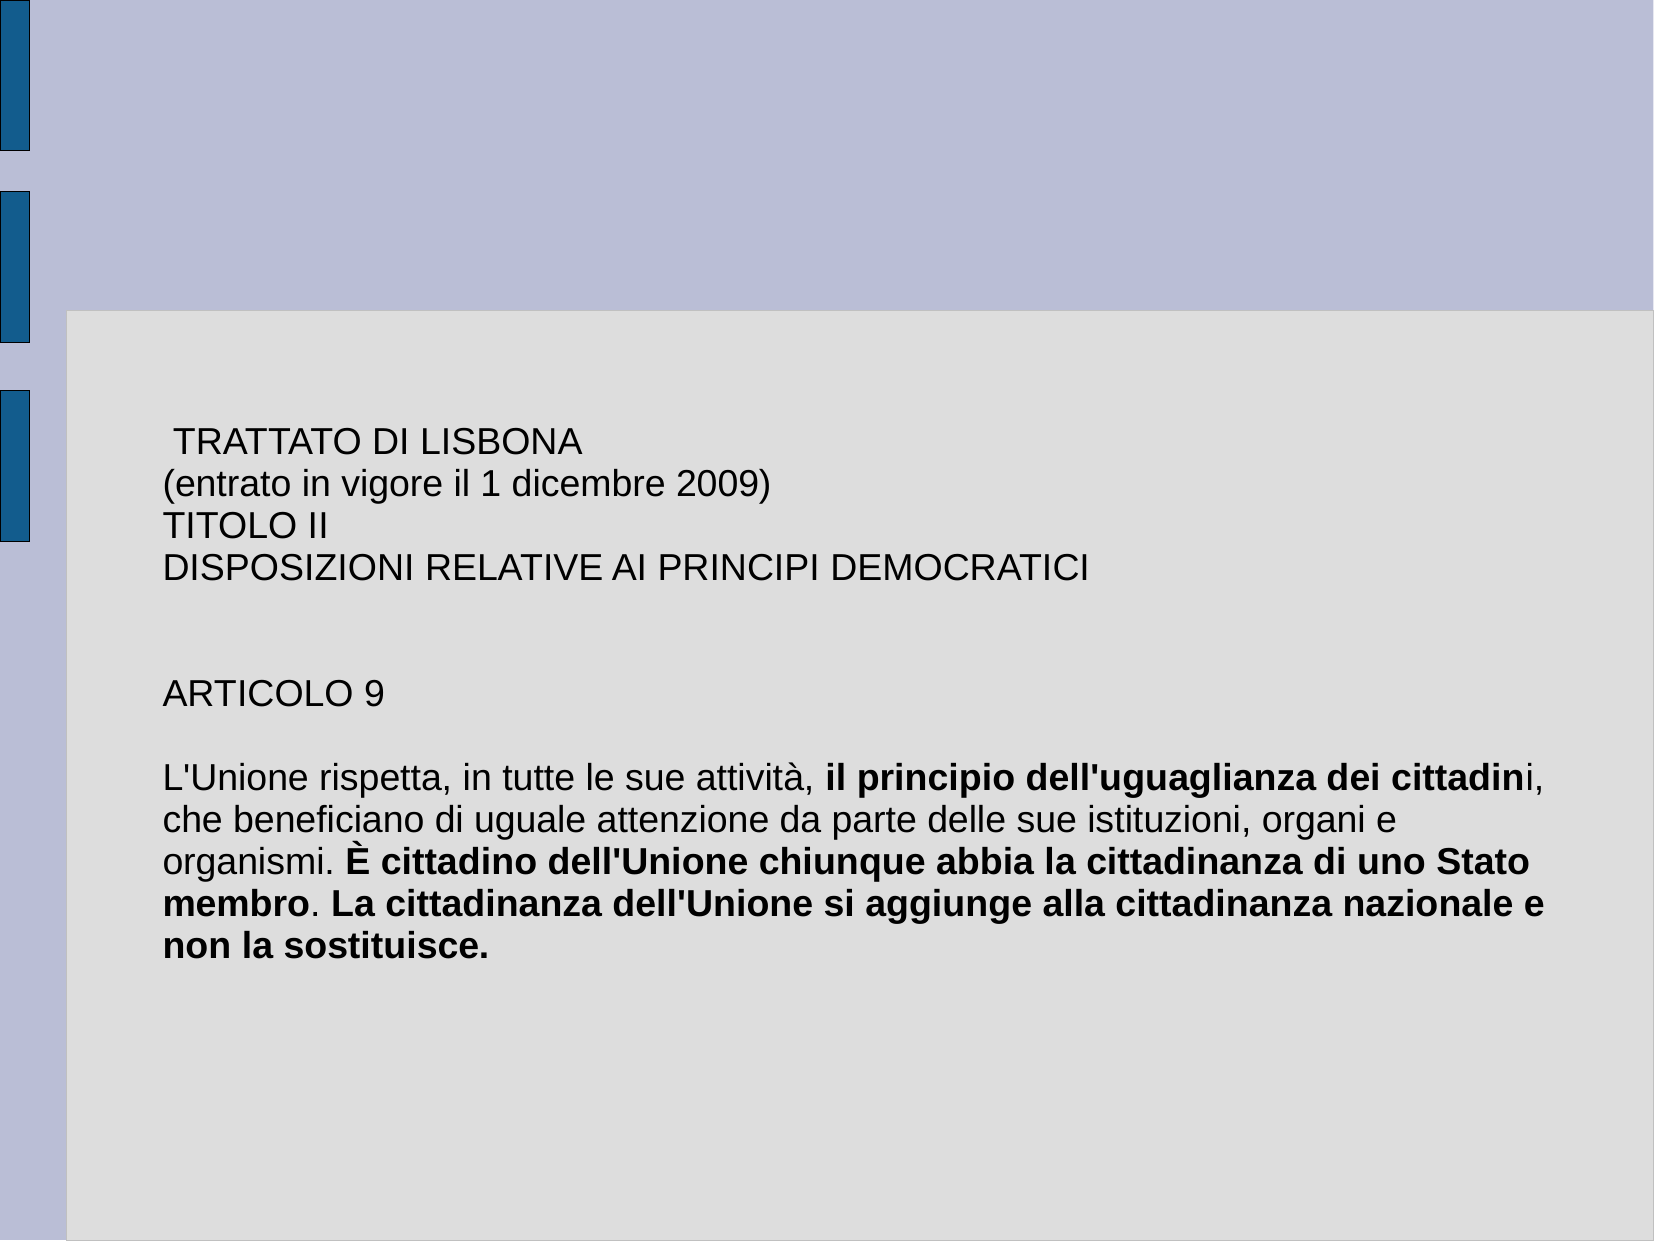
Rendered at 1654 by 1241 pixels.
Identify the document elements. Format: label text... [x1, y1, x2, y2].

text_box TRATTATO DI LISBONA (entrato in vigore il 1 dicembre 2009) TITOLO II DISPOSIZIONI RELATIVE AI PRINCIPI DEMOCRATICI ARTICOLO 9 L'Unione rispetta, in tutte le sue attività, il principio dell'uguaglianza dei cittadini, che beneficiano di uguale attenzione da parte delle sue istituzioni, organi e organismi. È cittadino dell'Unione chiunque abbia la cittadinanza di uno Stato membro. La cittadinanza dell'Unione si aggiunge alla cittadinanza nazionale e non la sostituisce. [147, 413, 1565, 1022]
